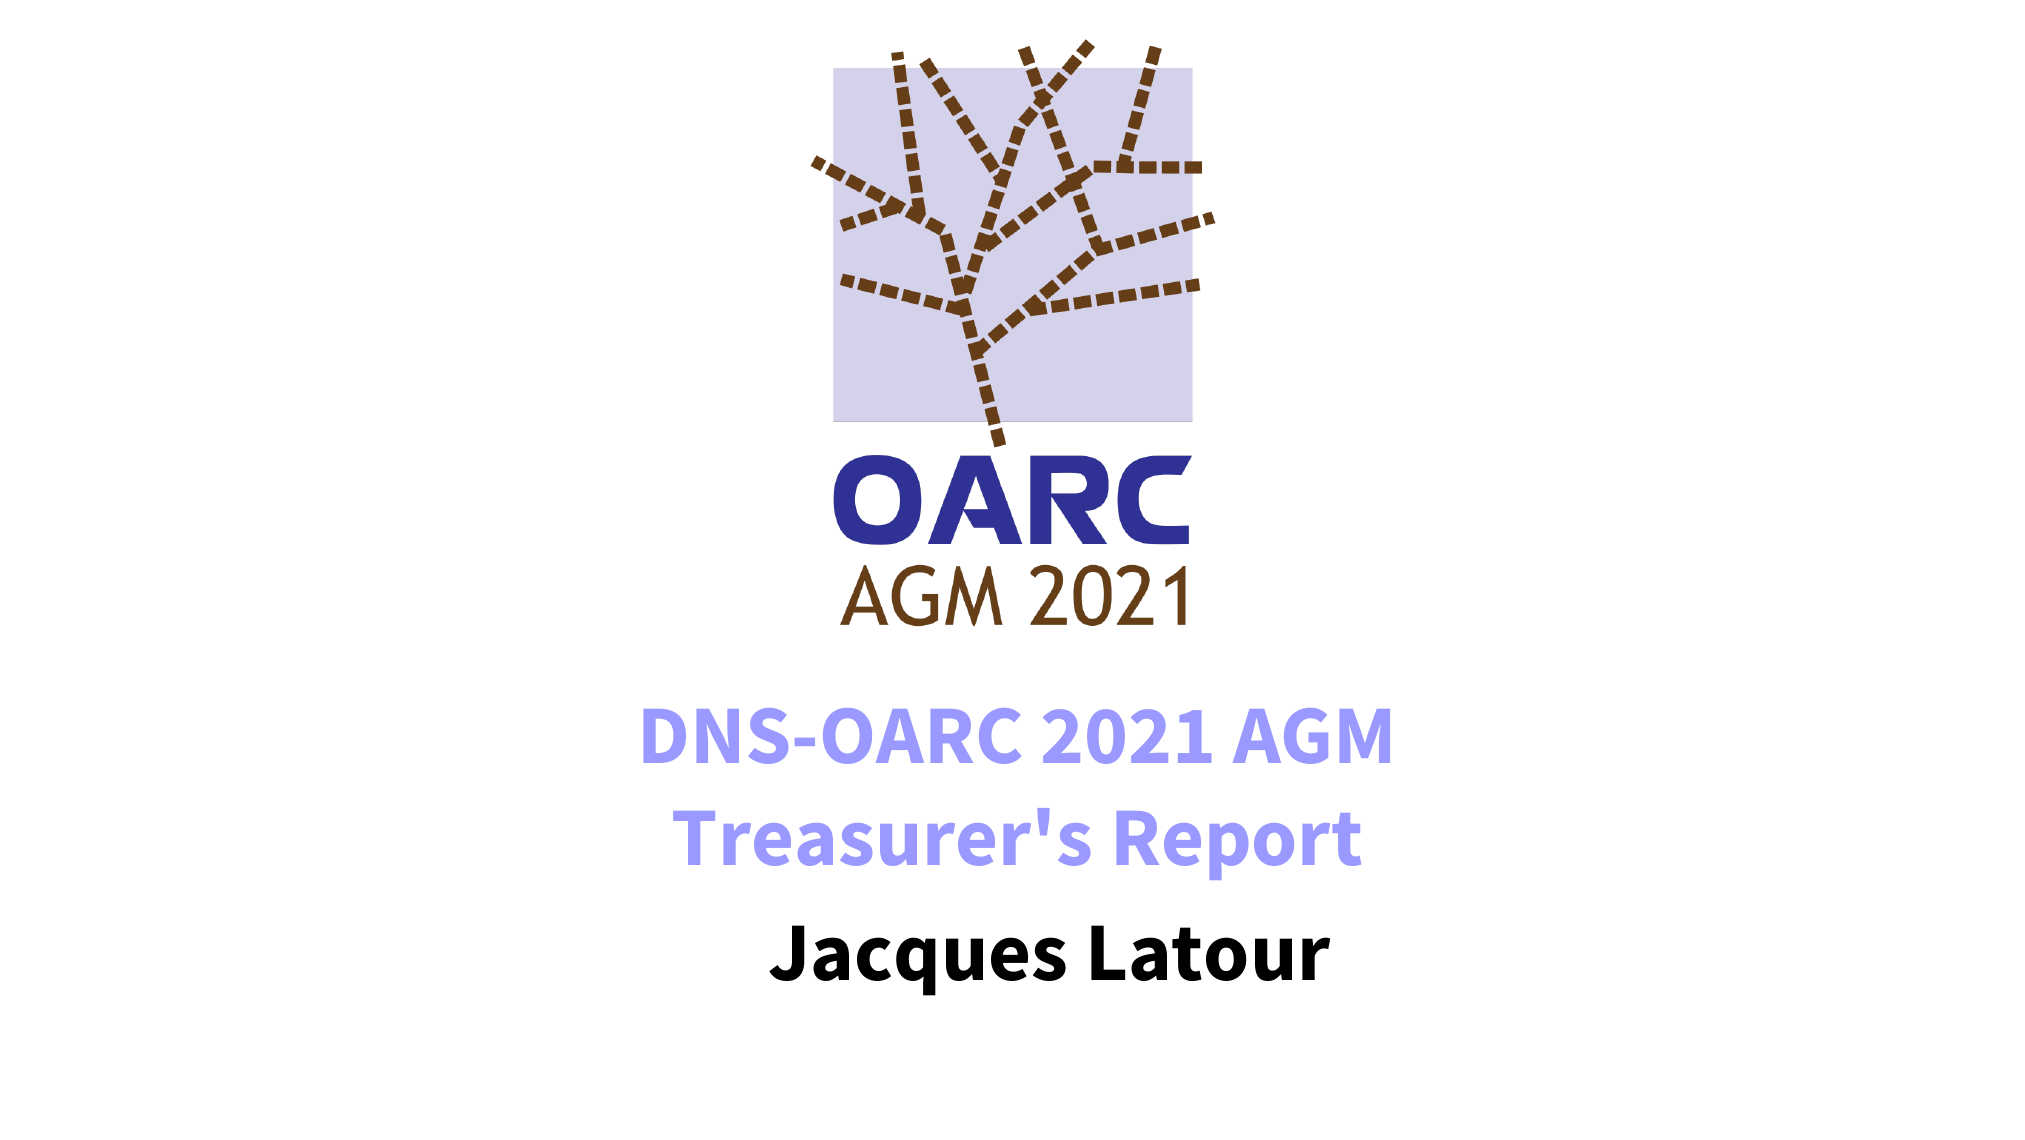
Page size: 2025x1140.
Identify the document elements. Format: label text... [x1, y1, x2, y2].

text_box Jacques Latour [678, 891, 1347, 1128]
picture [793, 39, 1232, 640]
text_box DNS-OARC 2021 AGM Treasurer's Report [571, 674, 1465, 911]
